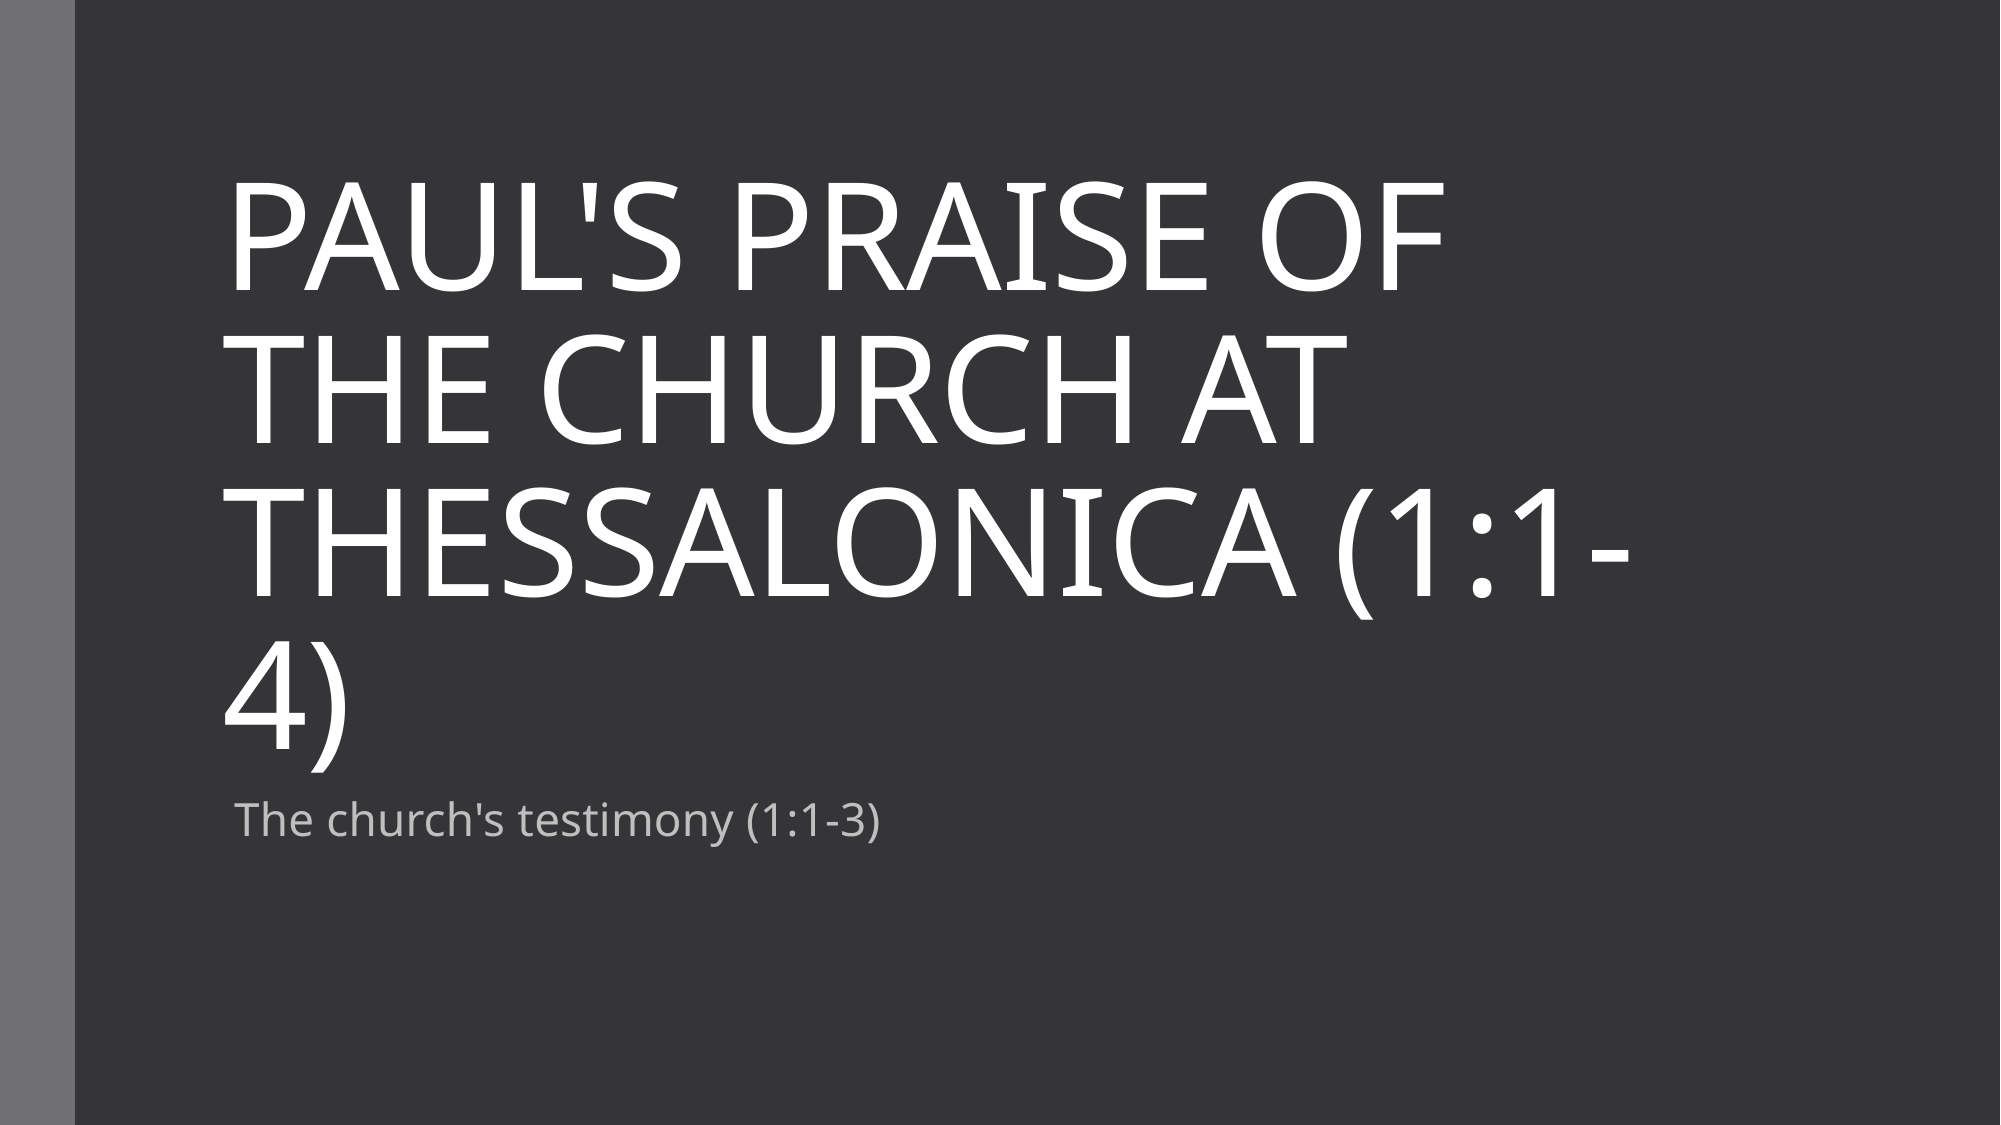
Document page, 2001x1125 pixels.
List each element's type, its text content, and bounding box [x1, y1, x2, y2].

subtitle The church's testimony (1:1-3) [206, 787, 1752, 1066]
title PAUL'S PRAISE OF THE CHURCH AT THESSALONICA (1:1-4) [206, 124, 1752, 787]
